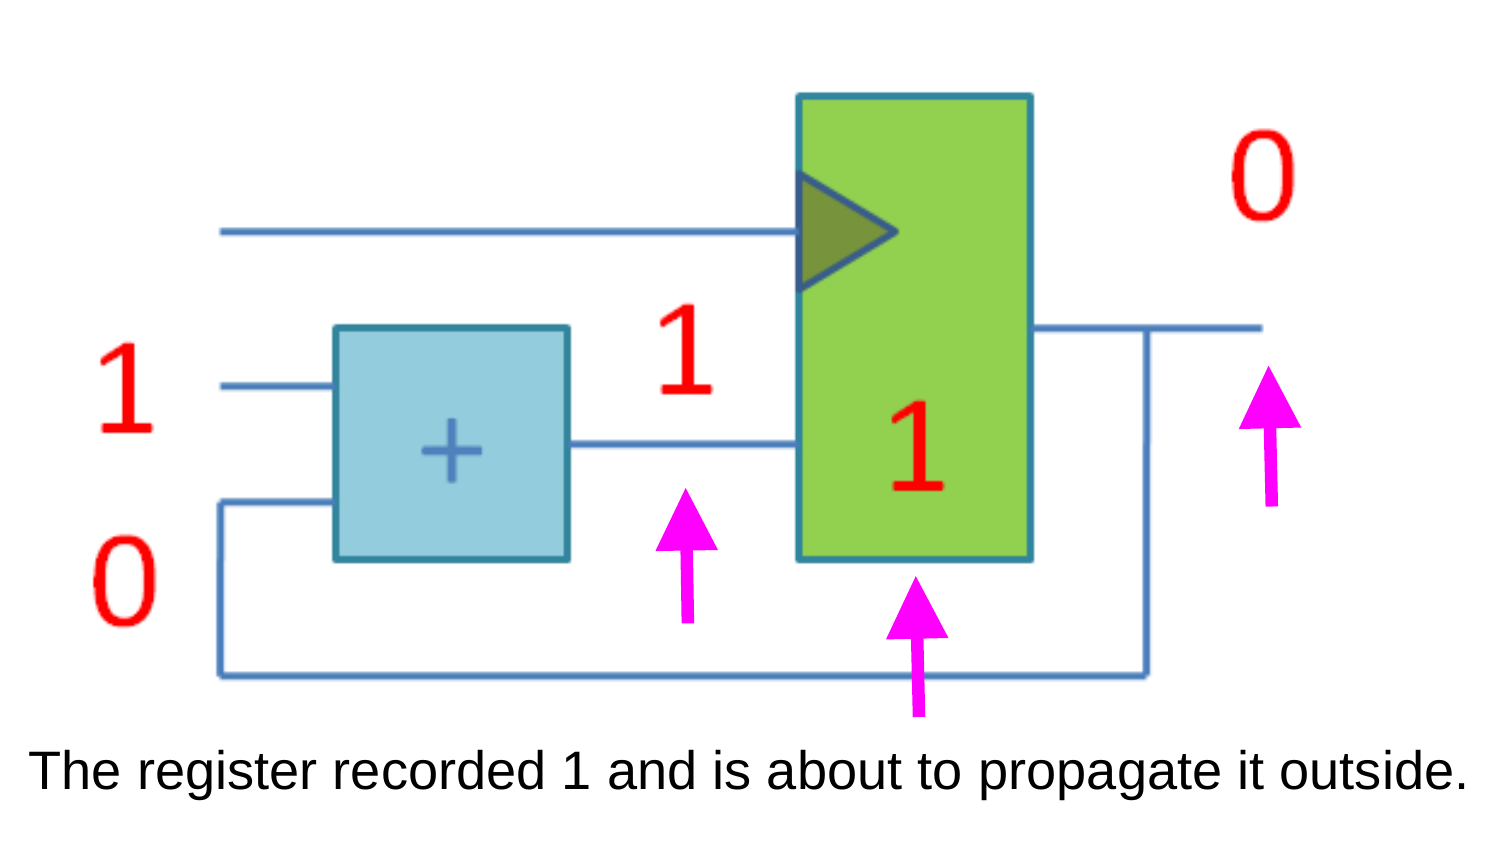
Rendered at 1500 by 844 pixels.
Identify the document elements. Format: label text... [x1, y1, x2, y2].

picture [0, 0, 1399, 720]
title The register recorded 1 and is about to propagate it outside. [0, 720, 1500, 844]
